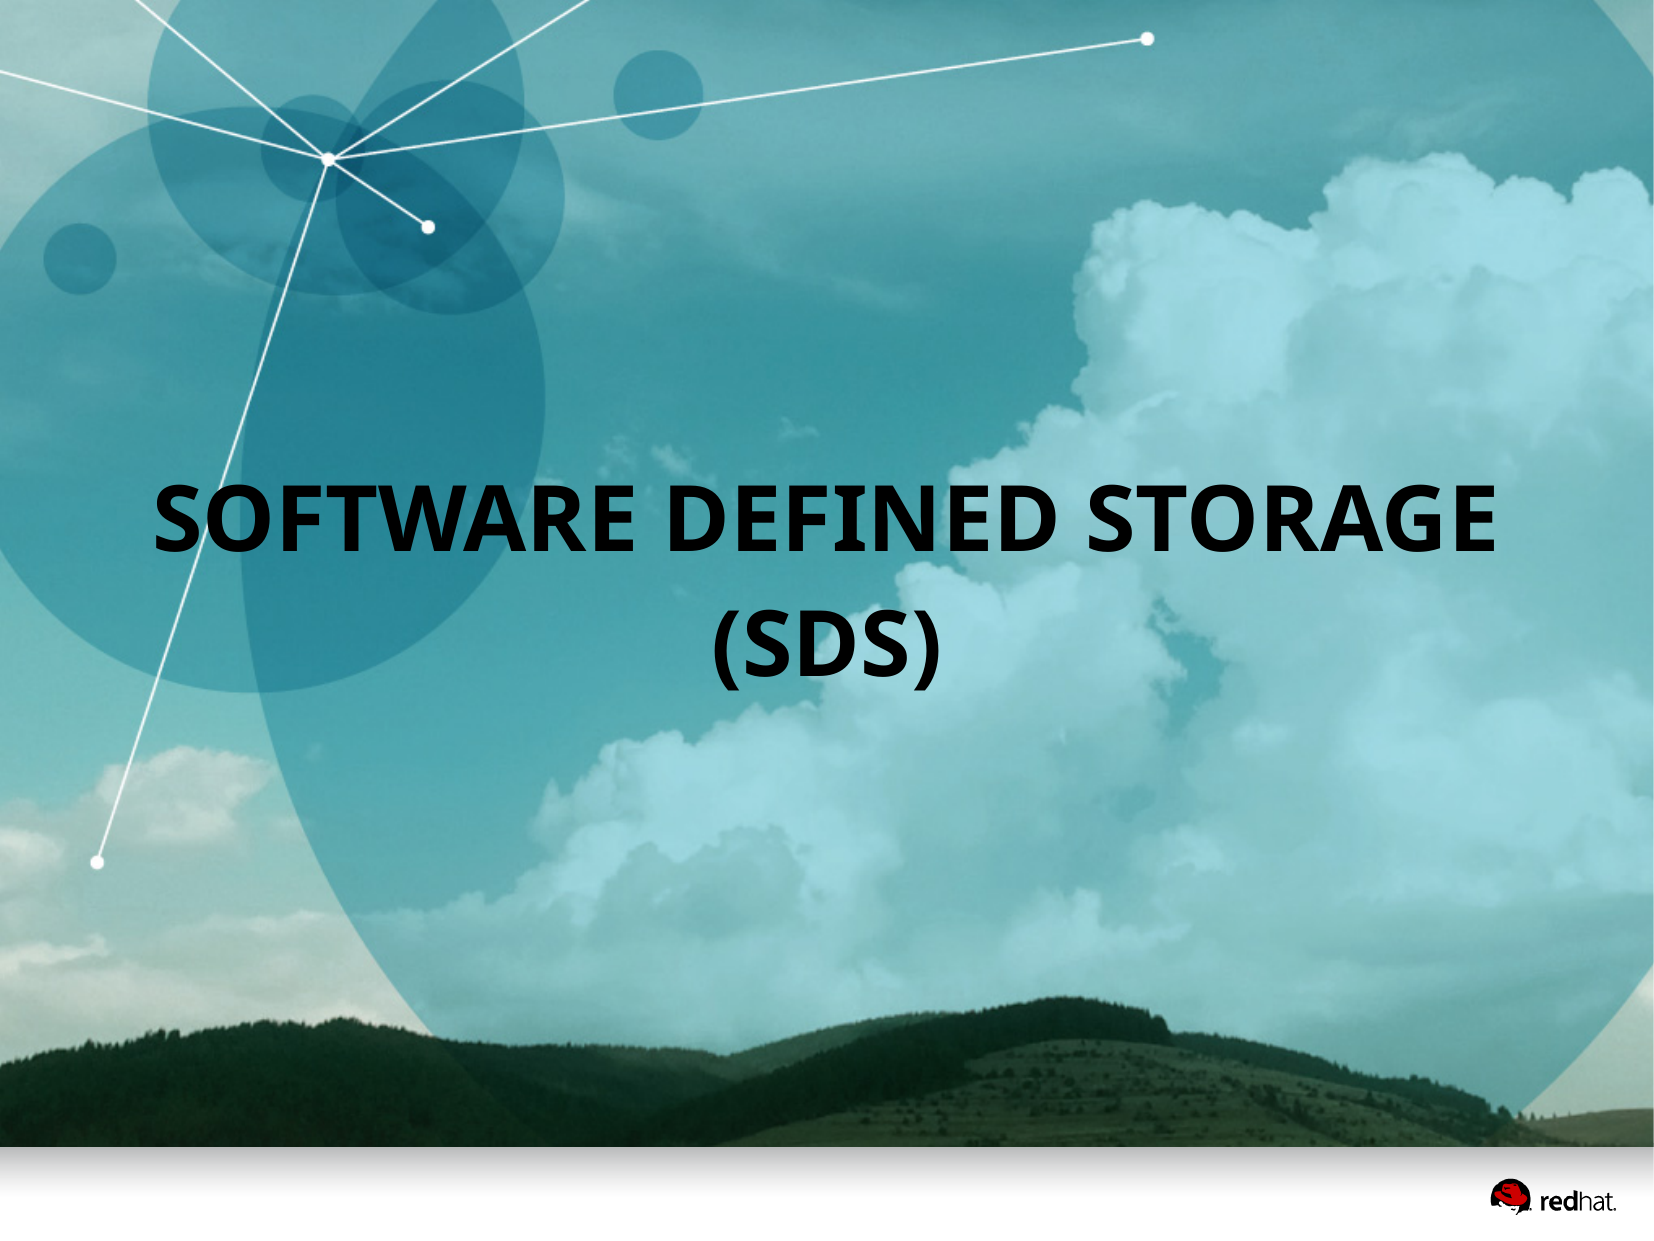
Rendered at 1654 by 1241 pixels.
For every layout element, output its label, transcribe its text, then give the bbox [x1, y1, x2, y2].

subtitle SOFTWARE DEFINED STORAGE (SDS) [82, 449, 1571, 708]
picture [0, 0, 1654, 1241]
